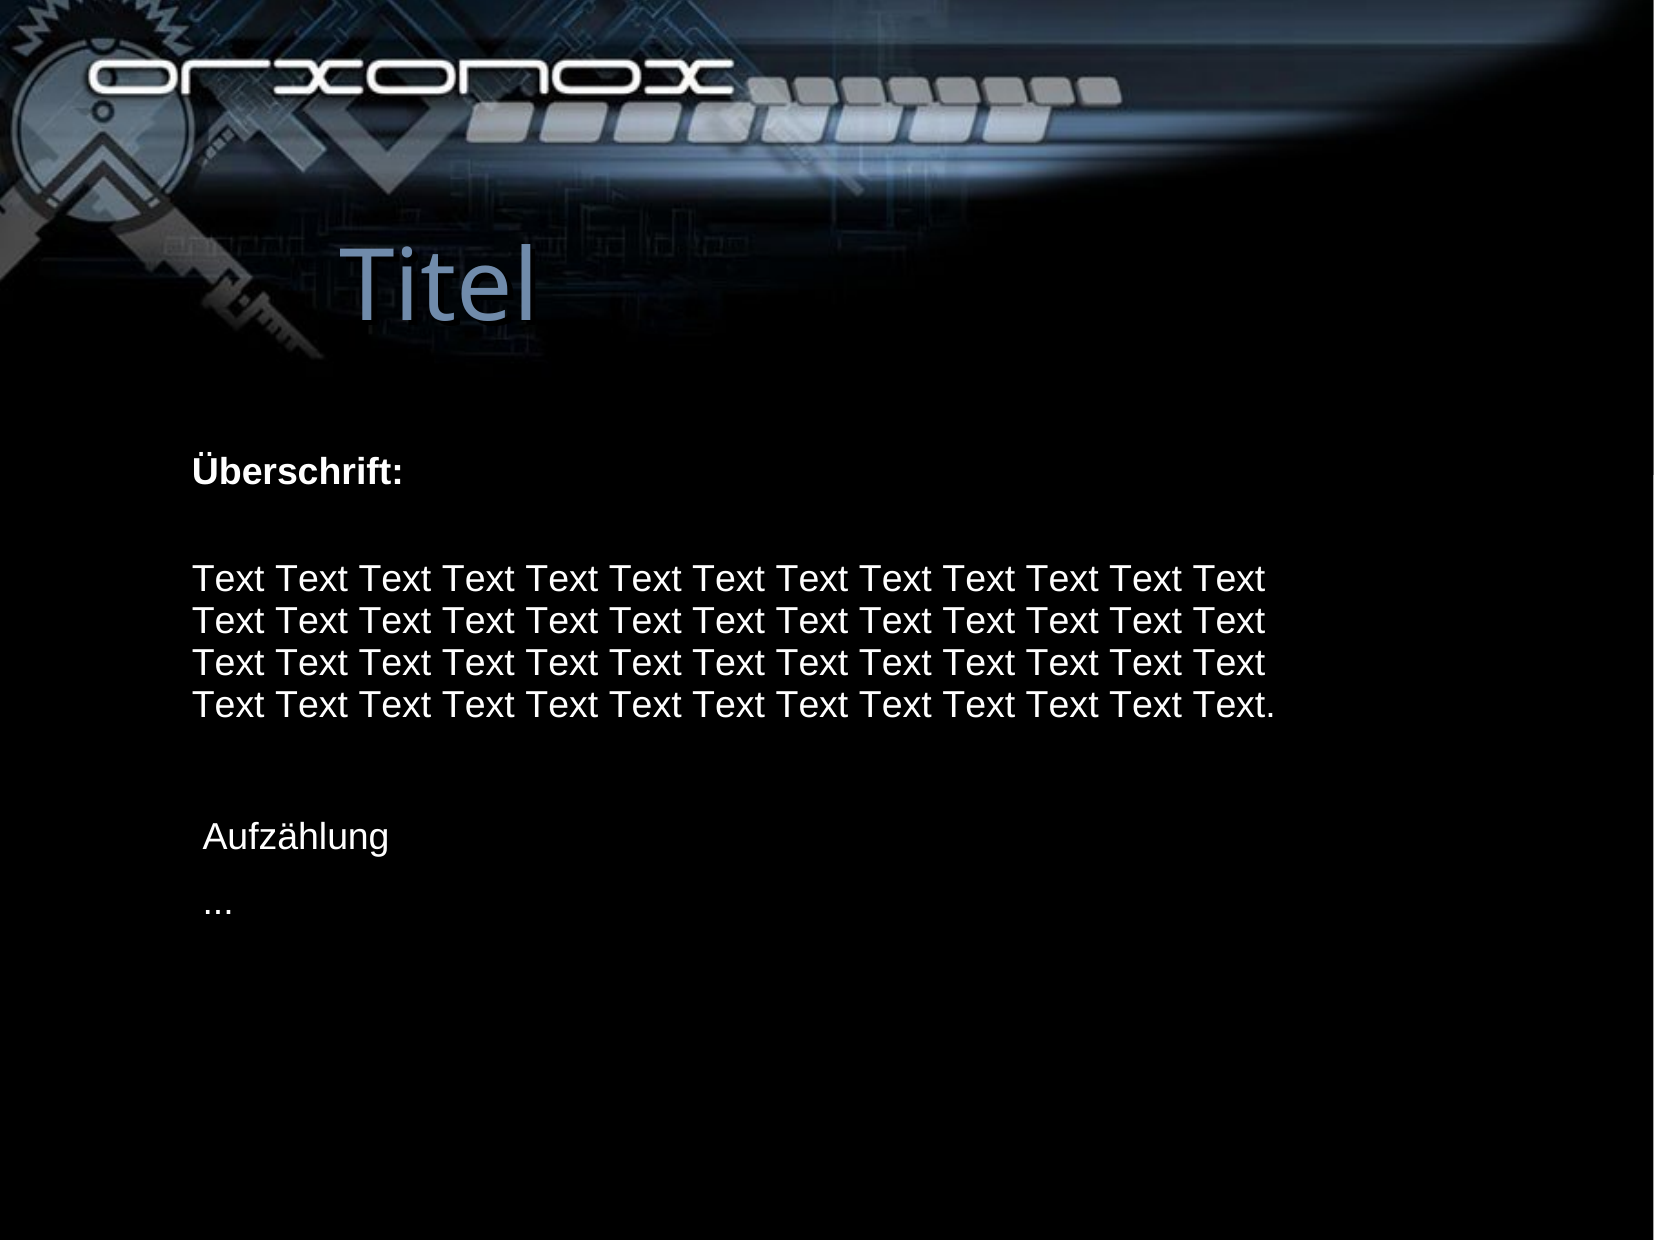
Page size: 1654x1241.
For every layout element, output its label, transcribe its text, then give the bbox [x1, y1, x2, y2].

picture [0, 0, 1654, 475]
text_box Überschrift: Text Text Text Text Text Text Text Text Text Text Text Text Text Text Text Text Text Text Text Text Text Text Text Text Text Text Text Text Text Text Text Text Text Text Text Text Text Text Text Text Text Text Text Text Text Text Text Text Text Text Text Text. Aufzählung ... [177, 442, 1329, 998]
text_box Titel [324, 205, 1300, 355]
